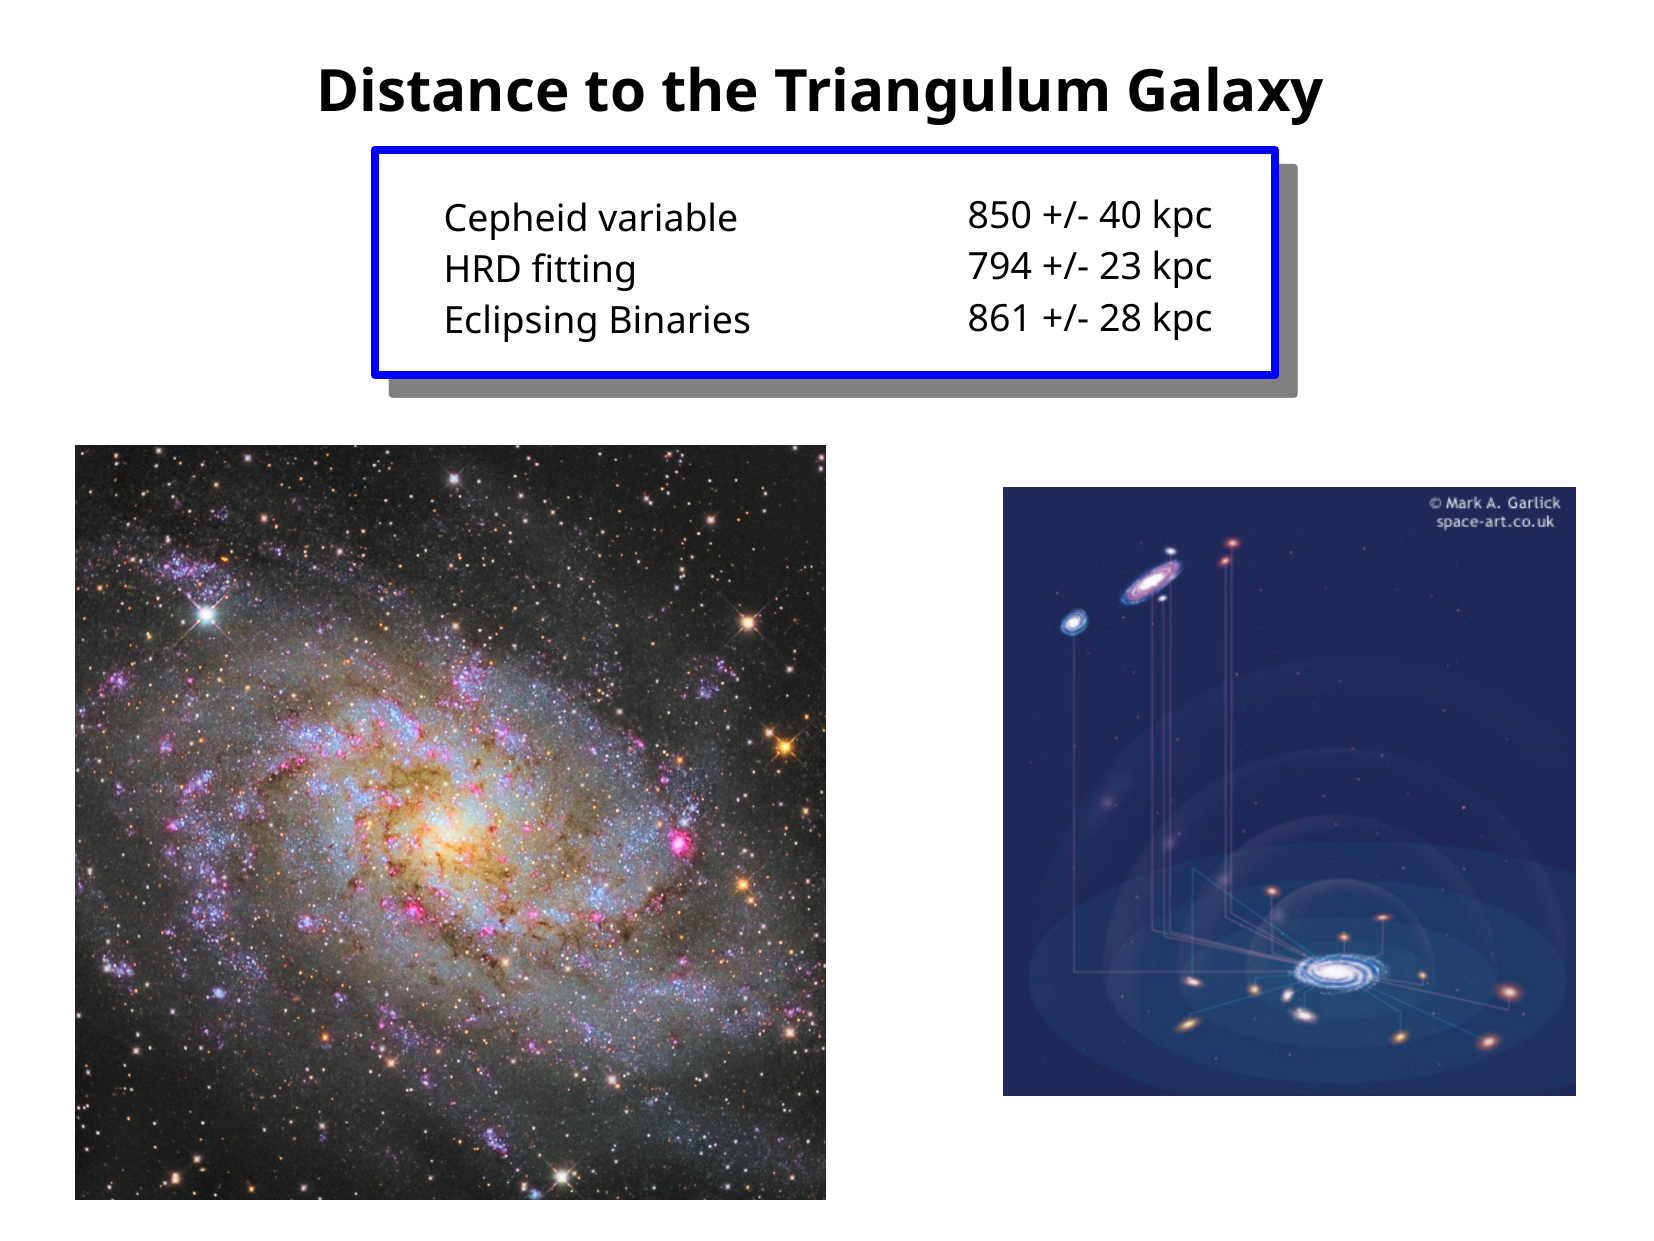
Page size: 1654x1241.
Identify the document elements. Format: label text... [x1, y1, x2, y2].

picture [1003, 487, 1576, 1097]
text_box Cepheid variable HRD fitting Eclipsing Binaries [428, 183, 1029, 356]
picture [75, 445, 826, 1201]
text_box Distance to the Triangulum Galaxy [0, 41, 1648, 138]
text_box 850 +/- 40 kpc 794 +/- 23 kpc 861 +/- 28 kpc [953, 181, 1400, 354]
text_box [375, 150, 1276, 376]
